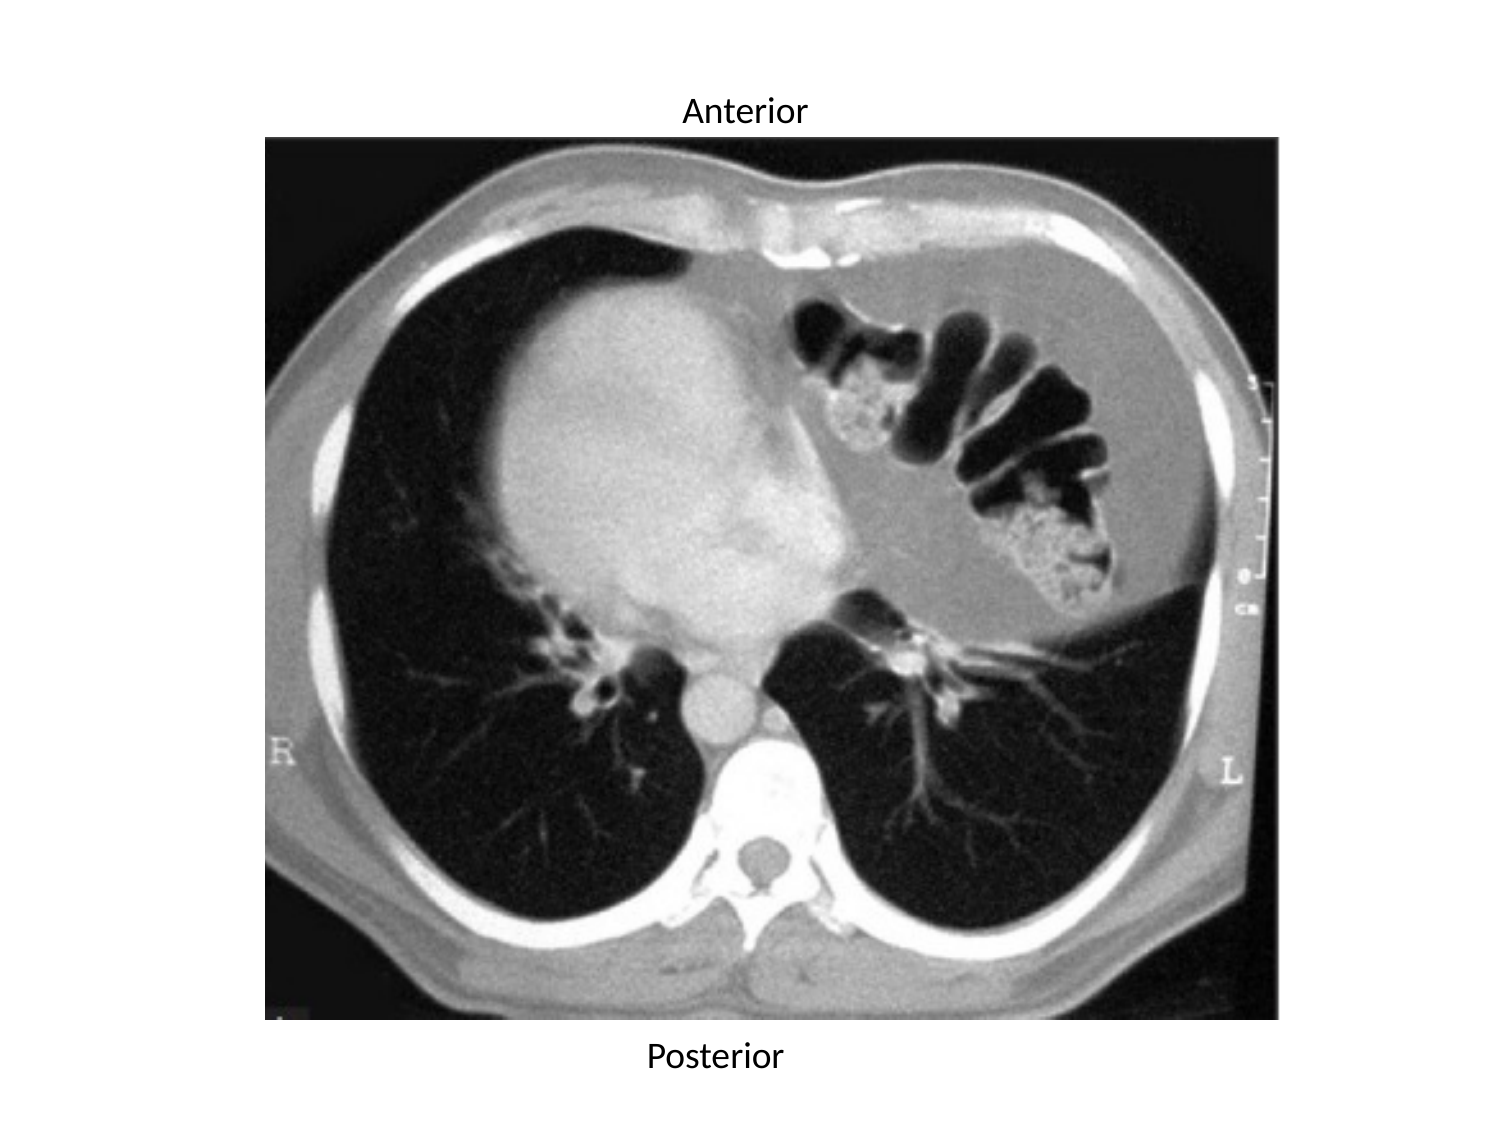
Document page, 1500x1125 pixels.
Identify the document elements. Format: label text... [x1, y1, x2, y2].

text_box Anterior [667, 78, 1235, 139]
picture [265, 137, 1282, 1021]
text_box Posterior [631, 1023, 1117, 1084]
